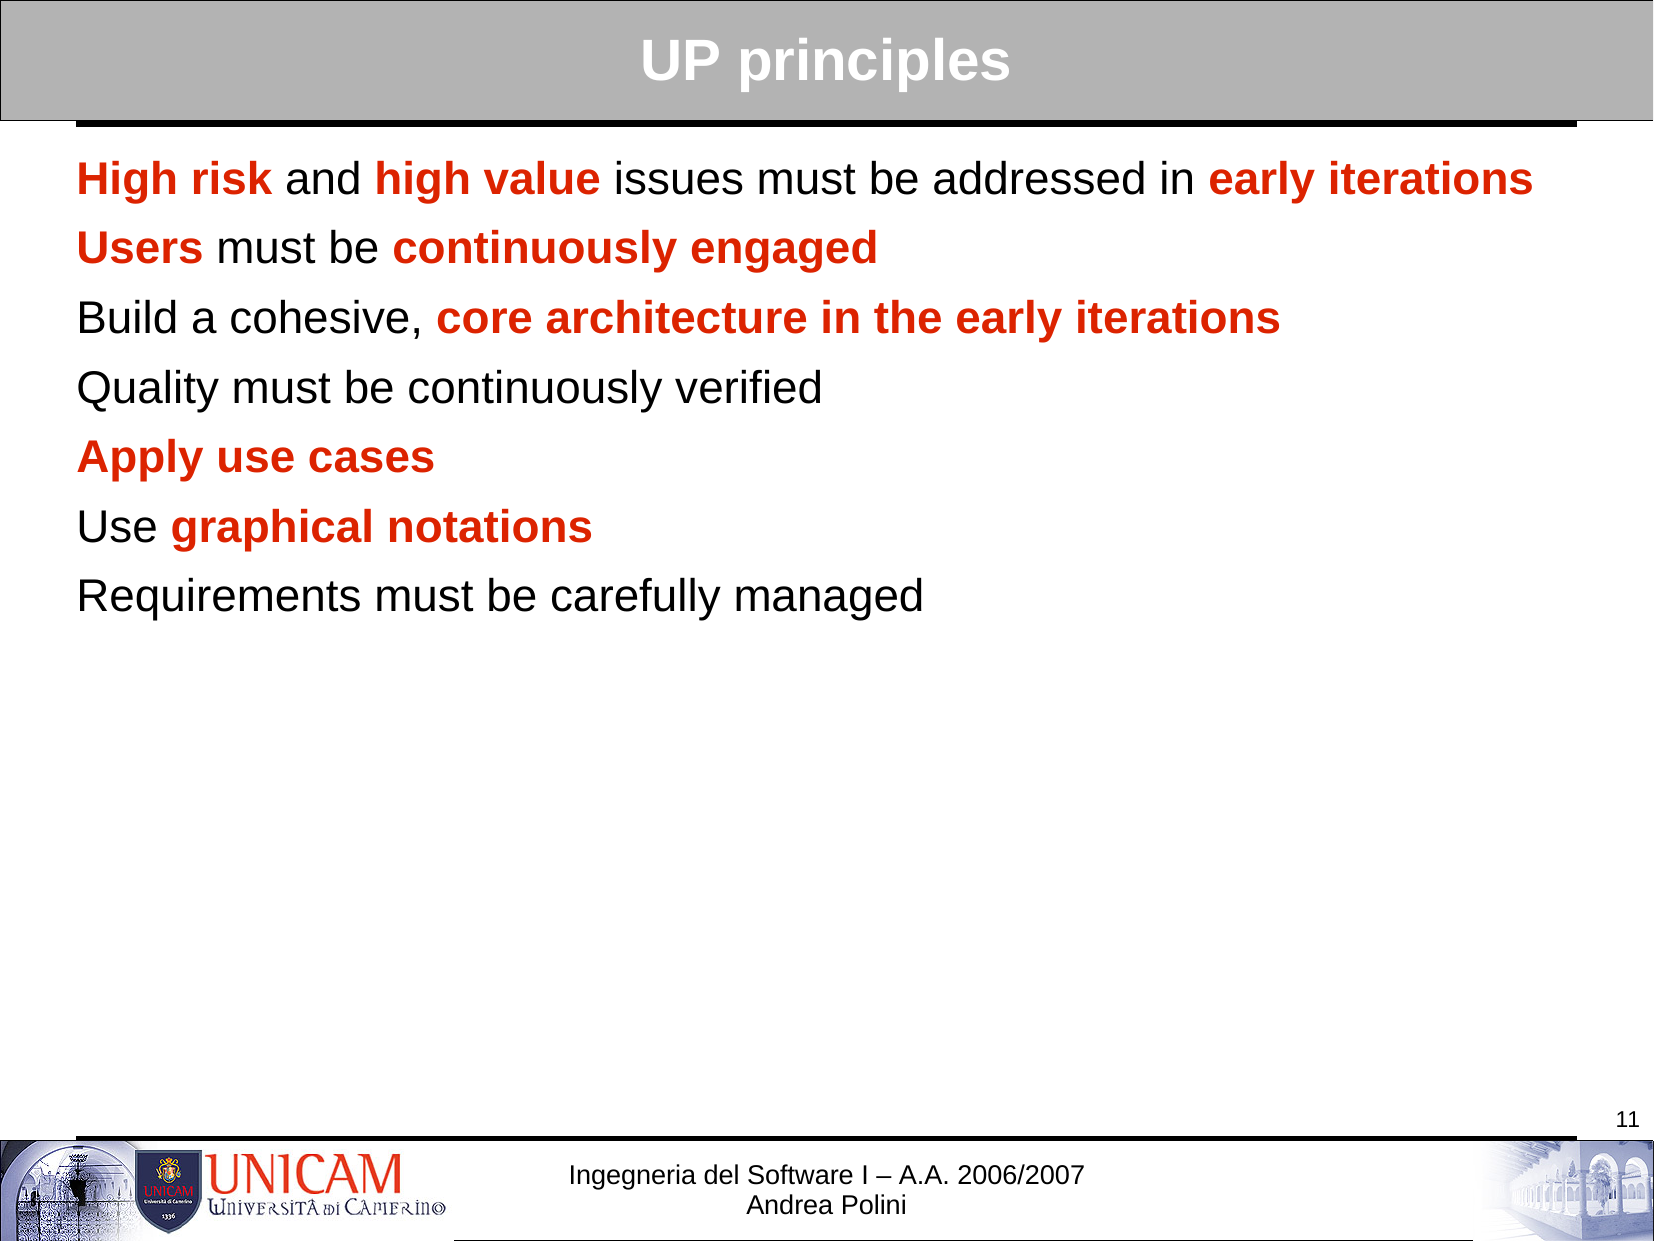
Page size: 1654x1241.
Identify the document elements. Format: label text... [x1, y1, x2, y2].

title UP principles [0, 0, 1653, 121]
picture [1473, 1141, 1654, 1241]
picture [0, 1141, 454, 1241]
list High risk and high value issues must be addressed in early iterations Users must be continuously engaged Build a cohesive, core architecture in the early iterations Quality must be continuously verified Apply use cases Use graphical notations Requirements must be carefully managed [76, 152, 1577, 851]
